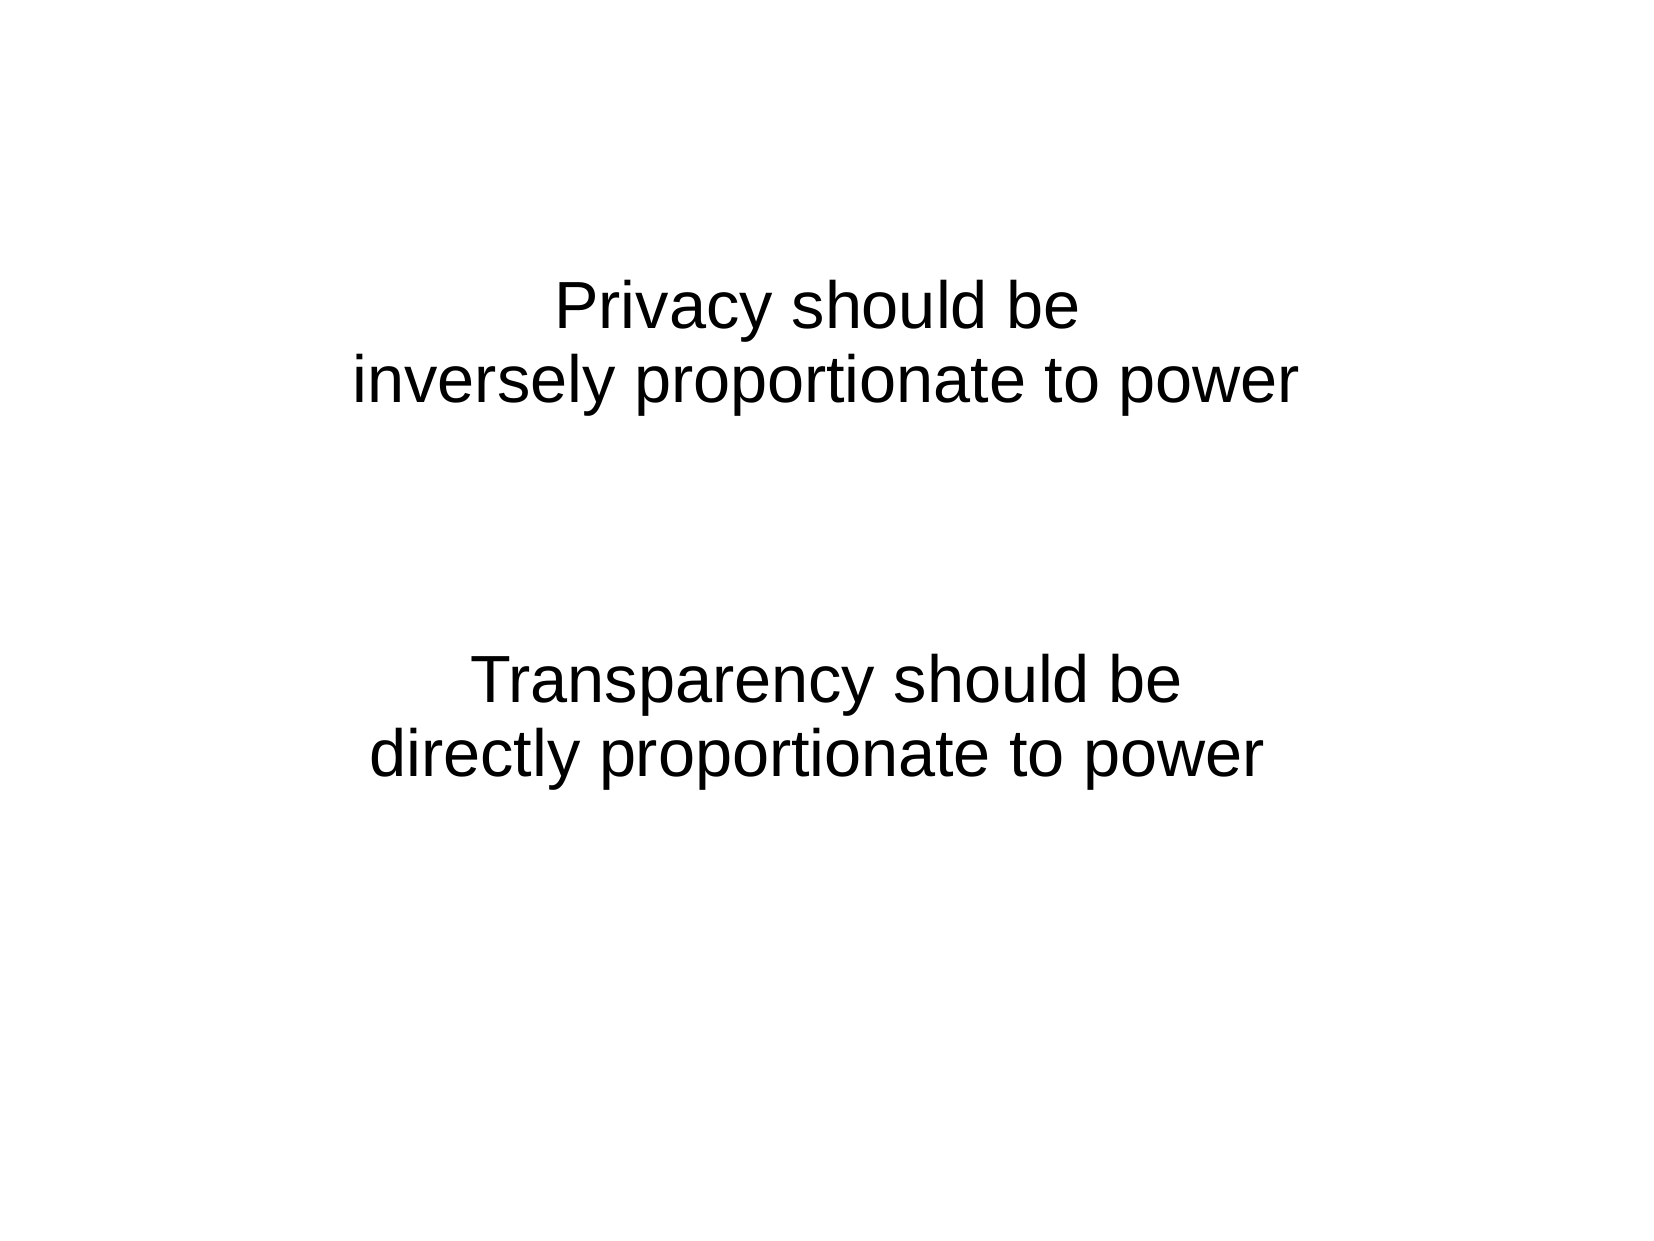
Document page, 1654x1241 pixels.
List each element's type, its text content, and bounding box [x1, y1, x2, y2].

subtitle Privacy should be inversely proportionate to power Transparency should be directly proportionate to power [82, 49, 1571, 1010]
